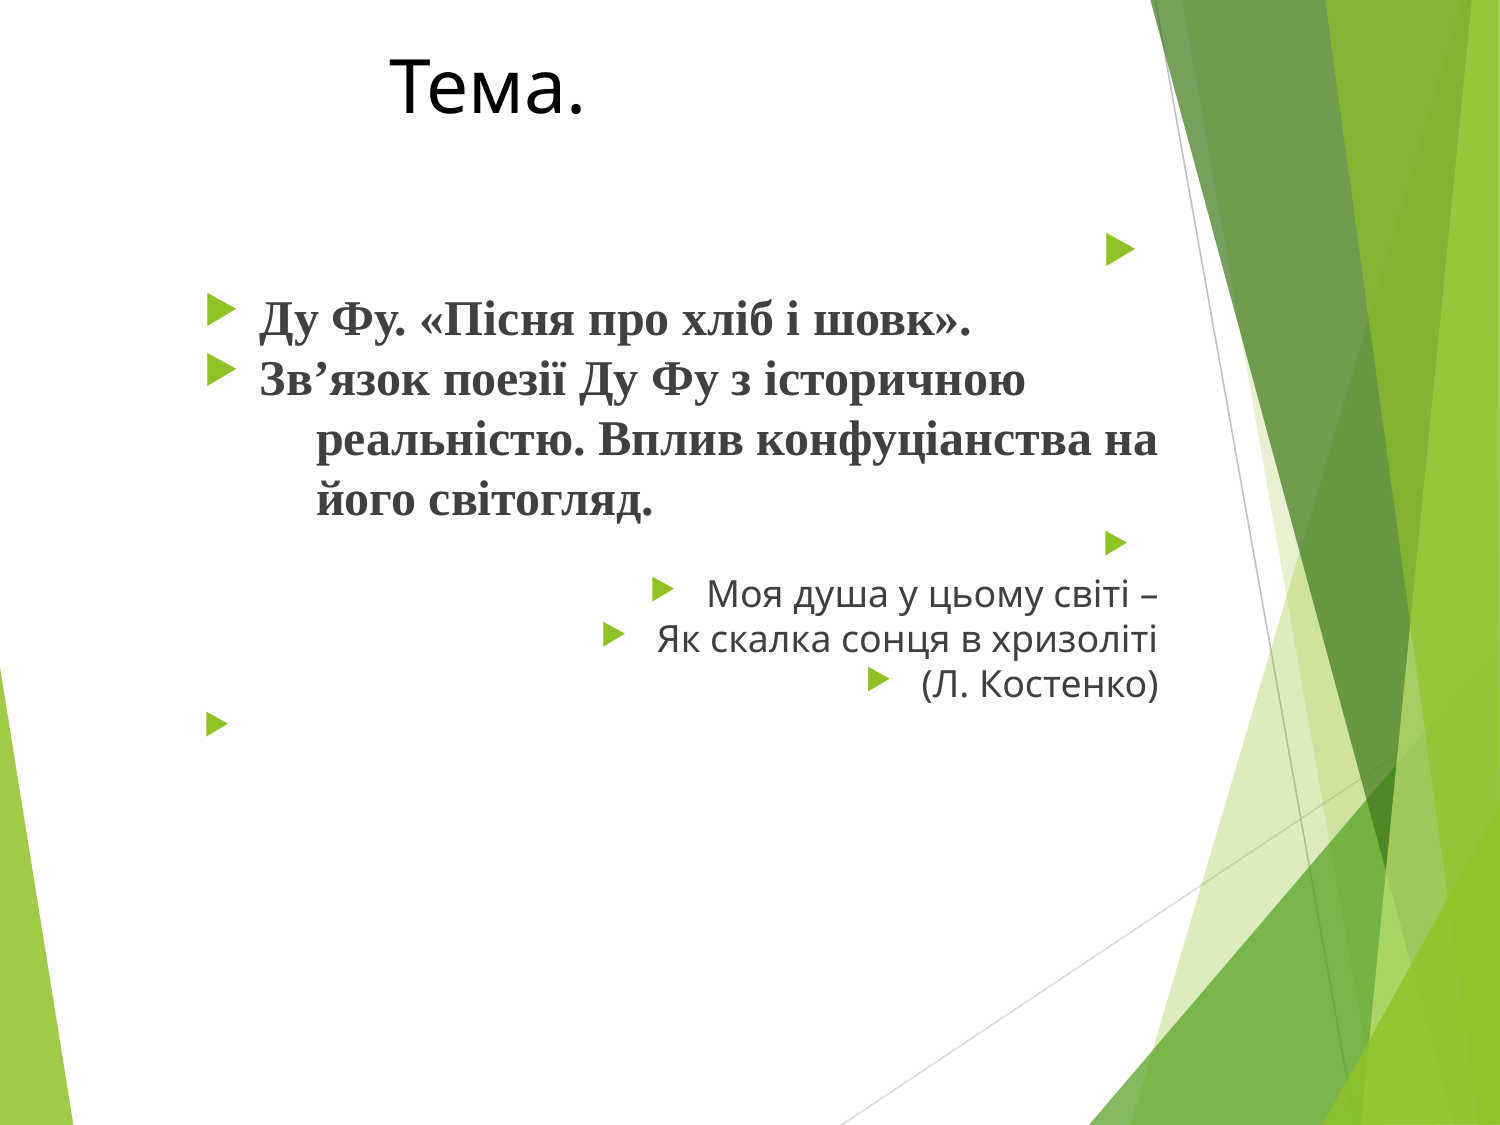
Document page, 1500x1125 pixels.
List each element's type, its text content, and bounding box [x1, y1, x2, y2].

subtitle Ду Фу. «Пісня про хліб і шовк». Зв’язок поезії Ду Фу з історичною реальністю. Вплив конфуціанства на його світогляд. Моя душа у цьому світі – Як скалка сонця в хризоліті (Л. Костенко) [188, 217, 1245, 1035]
title Тема. [0, 31, 1276, 273]
